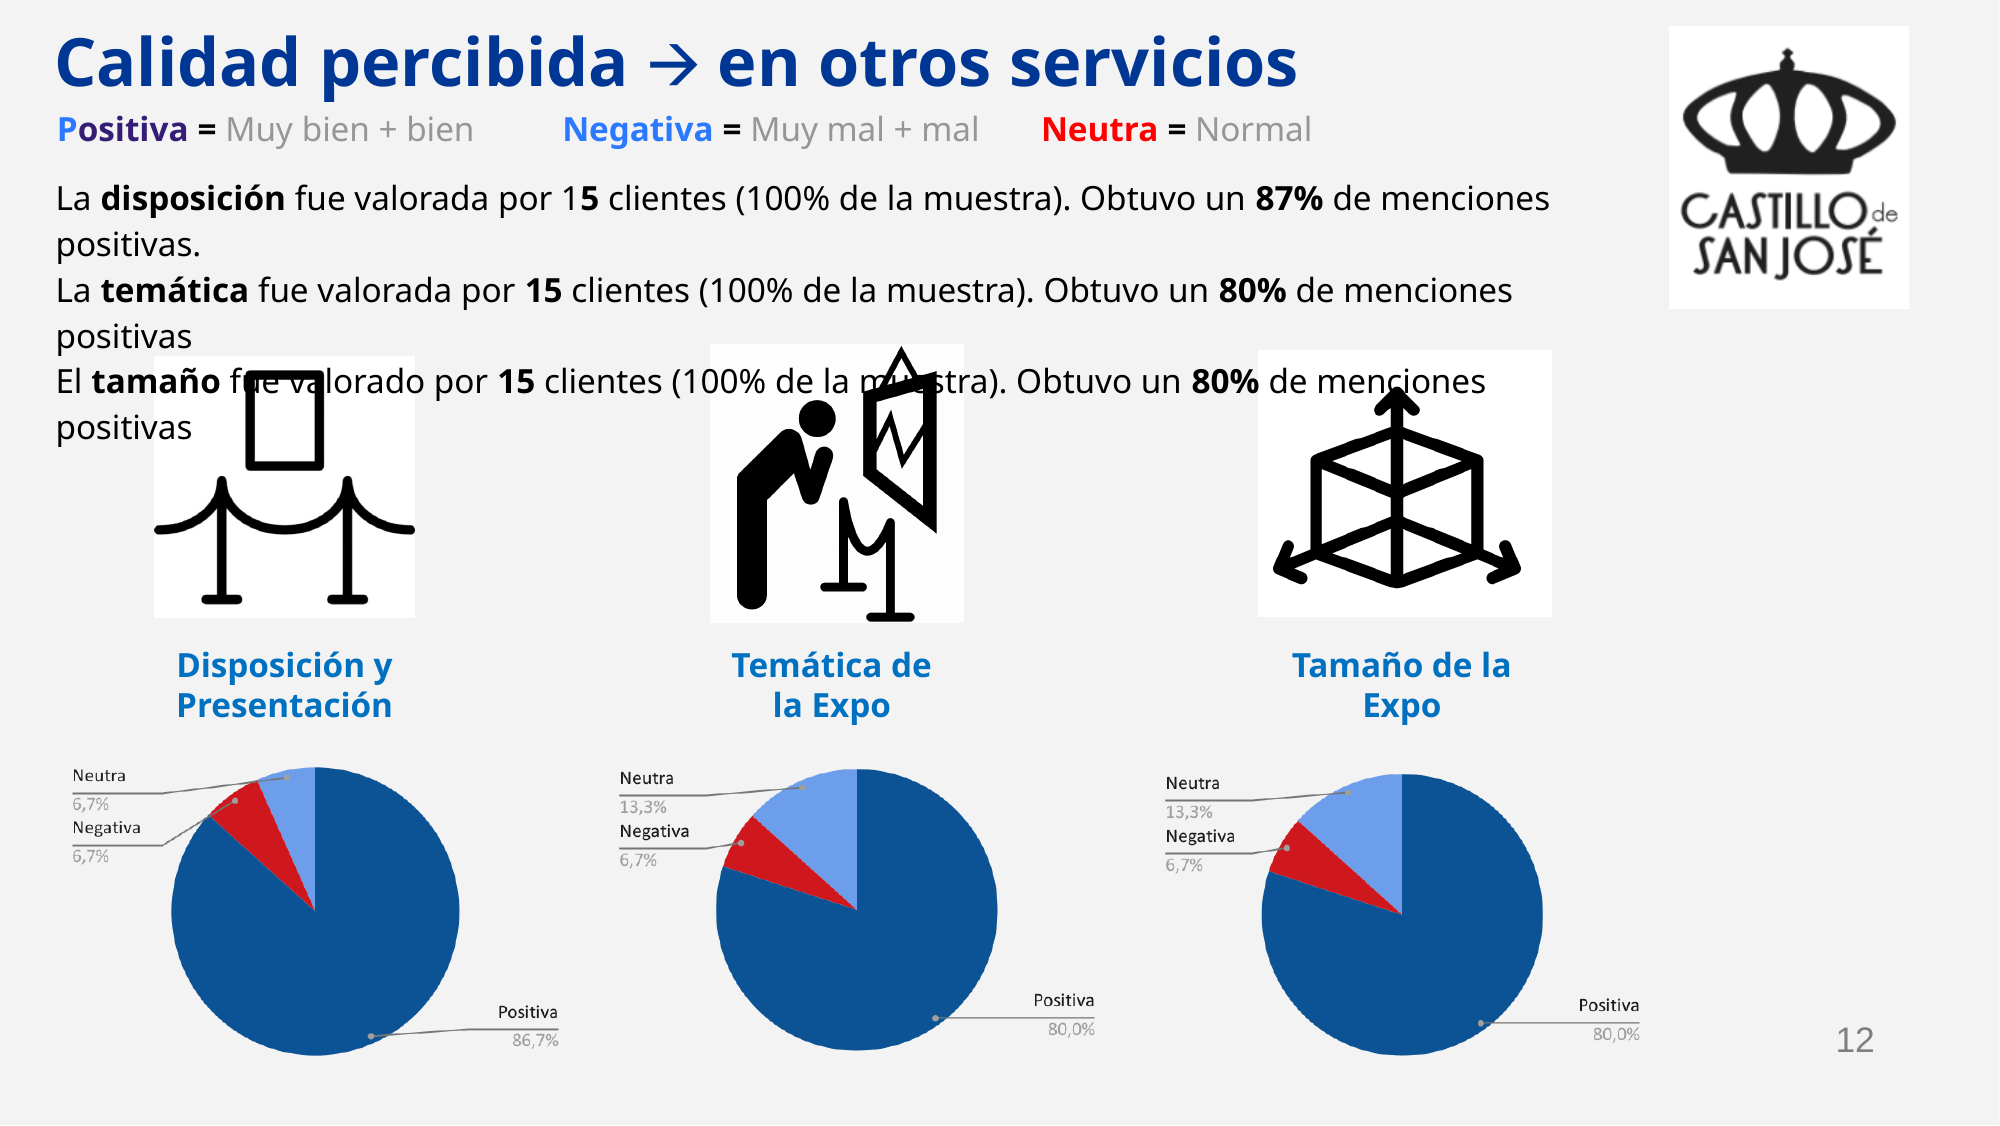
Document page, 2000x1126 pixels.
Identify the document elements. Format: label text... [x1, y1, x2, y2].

text_box Temática de la Expo [703, 636, 961, 733]
picture [56, 751, 574, 1071]
text_box La disposición fue valorada por 15 clientes (100% de la muestra). Obtuvo un 87% de menciones positivas. La temática fue valorada por 15 clientes (100% de la muestra). Obtuvo un 80% de menciones positivas El tamaño fue valorado por 15 clientes (100% de la muestra). Obtuvo un 80% de menciones positivas [40, 156, 1623, 309]
picture [709, 344, 964, 623]
slide_number <number> [1655, 1008, 1894, 1069]
picture [603, 753, 1110, 1066]
picture [154, 356, 415, 618]
picture [410, 377, 415, 391]
picture [1149, 758, 1655, 1071]
text_box Positiva = Muy bien + bien Negativa = Muy mal + mal Neutra = Normal [56, 100, 1402, 156]
text_box Tamaño de la Expo [1268, 636, 1536, 733]
picture [709, 371, 714, 391]
text_box Calidad percibida 🡪 en otros servicios [54, 0, 1374, 120]
picture [1258, 350, 1552, 617]
text_box Disposición y Presentación [154, 636, 415, 733]
picture [1668, 26, 1910, 309]
